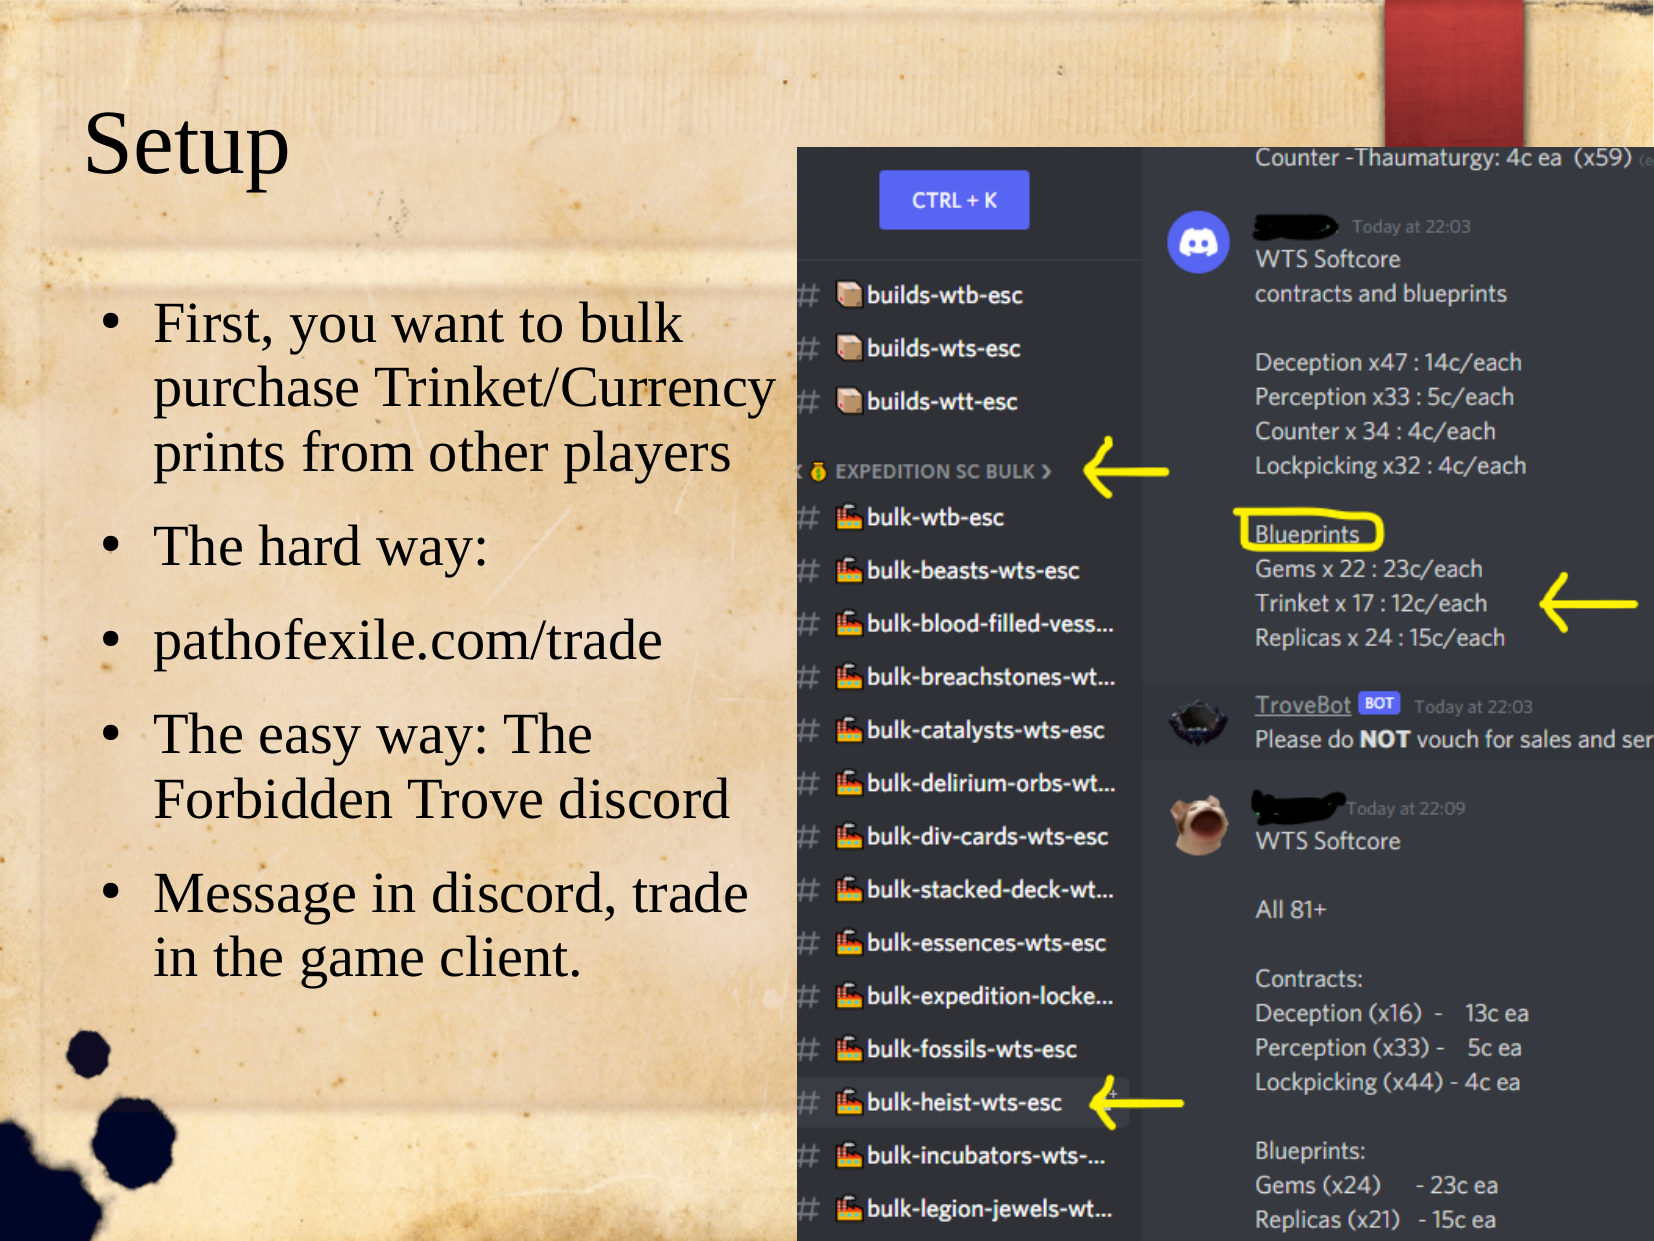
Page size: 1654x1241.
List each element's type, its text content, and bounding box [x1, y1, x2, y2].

picture [0, 0, 1654, 1241]
title Setup [82, 49, 1347, 237]
list First, you want to bulk purchase Trinket/Currency prints from other players The hard way: pathofexile.com/trade The easy way: The Forbidden Trove discord Message in discord, trade in the game client. [82, 290, 797, 1010]
